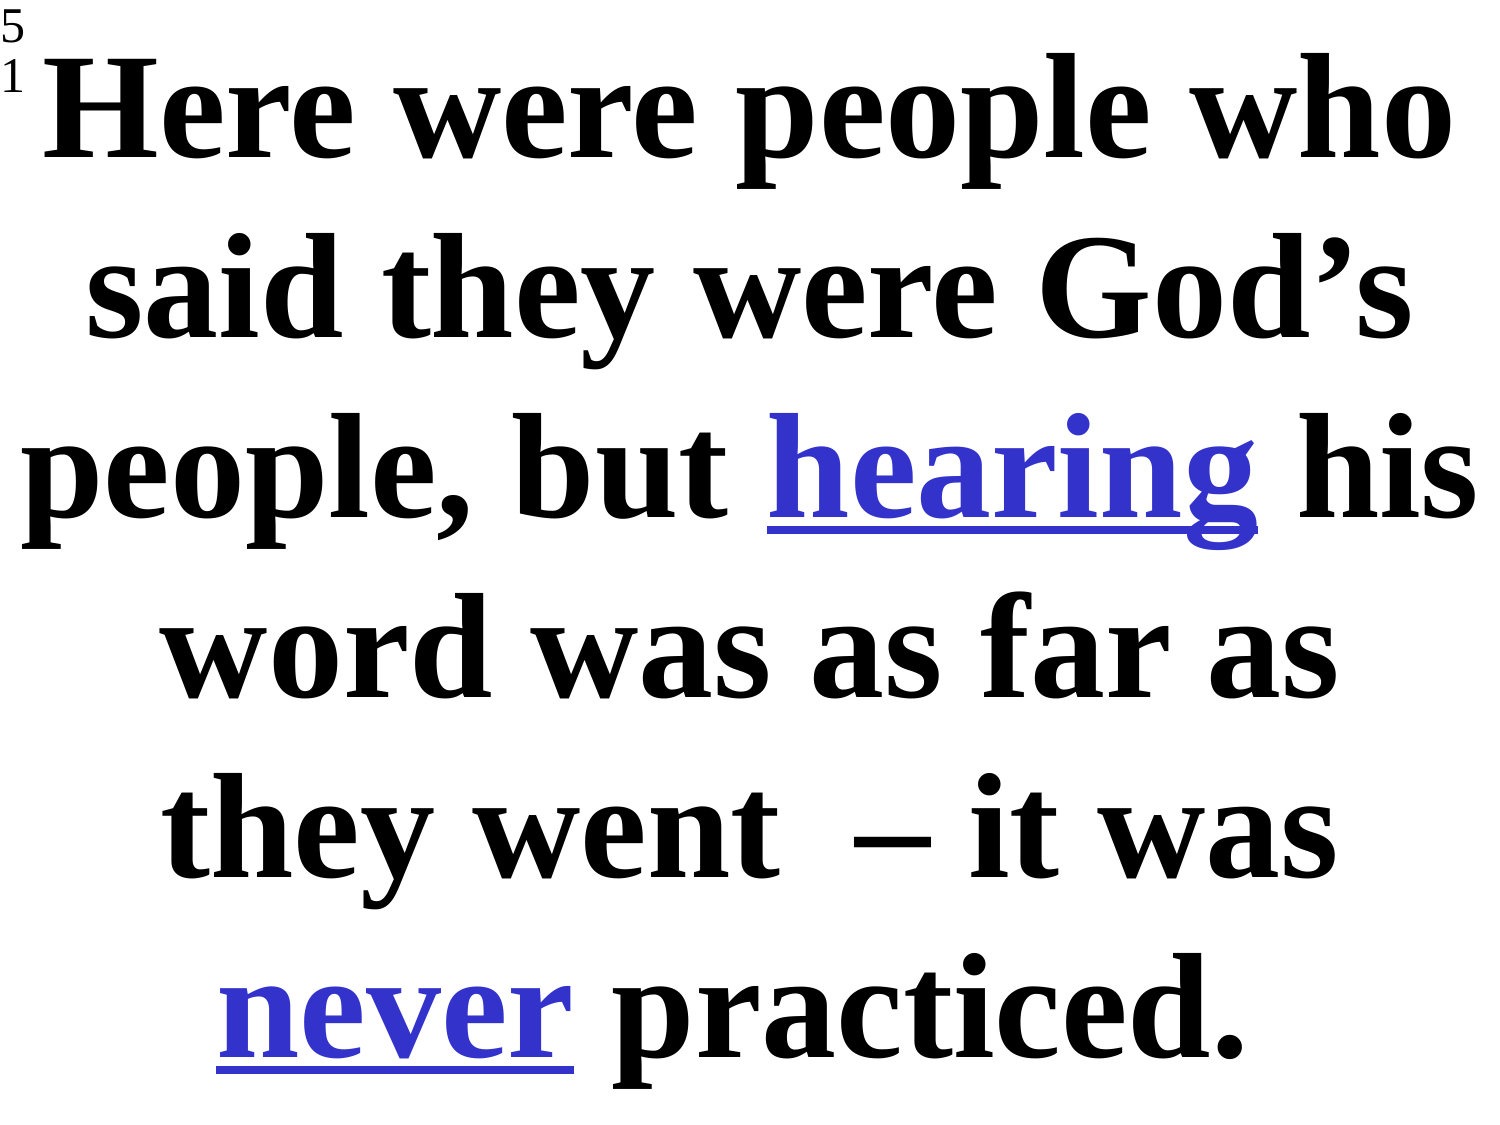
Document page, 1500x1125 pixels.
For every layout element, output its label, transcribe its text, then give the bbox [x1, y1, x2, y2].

text_box Here were people who said they were God’s people, but hearing his word was as far as they went – it was never practiced. [0, 0, 1500, 1125]
